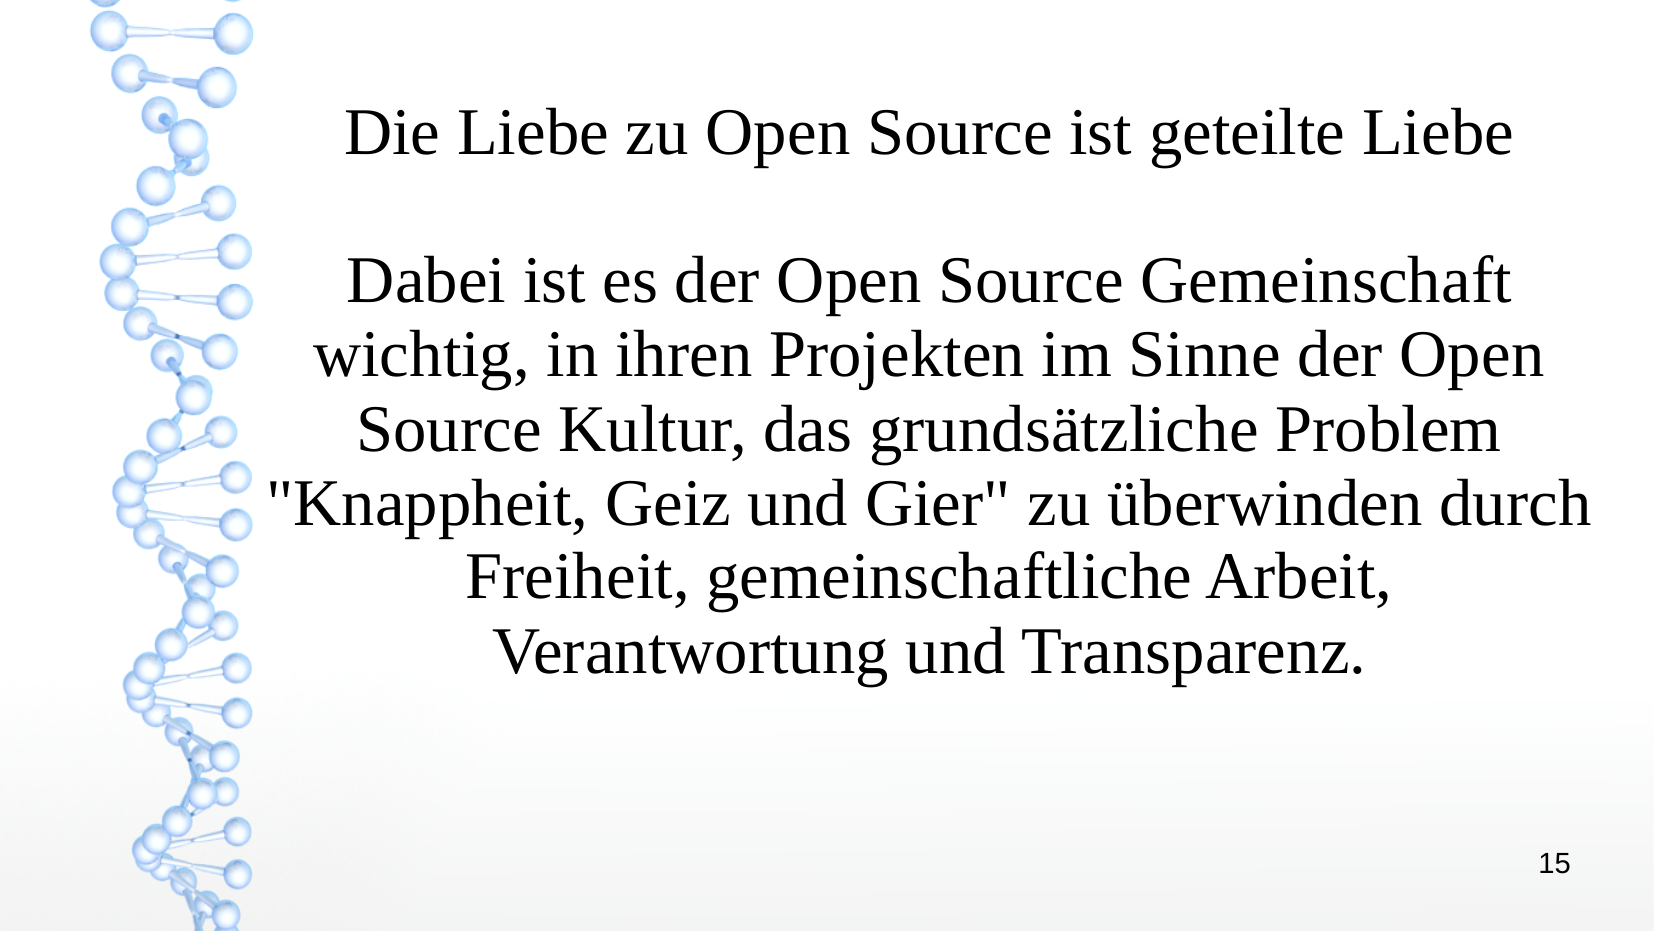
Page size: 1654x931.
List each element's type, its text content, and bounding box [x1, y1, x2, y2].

picture [0, 0, 1654, 931]
subtitle Die Liebe zu Open Source ist geteilte Liebe Dabei ist es der Open Source Gemeinschaft wichtig, in ihren Projekten im Sinne der Open Source Kultur, das grundsätzliche Problem "Knappheit, Geiz und Gier" zu überwinden durch Freiheit, gemeinschaftliche Arbeit, Verantwortung und Transparenz. [265, 35, 1595, 748]
